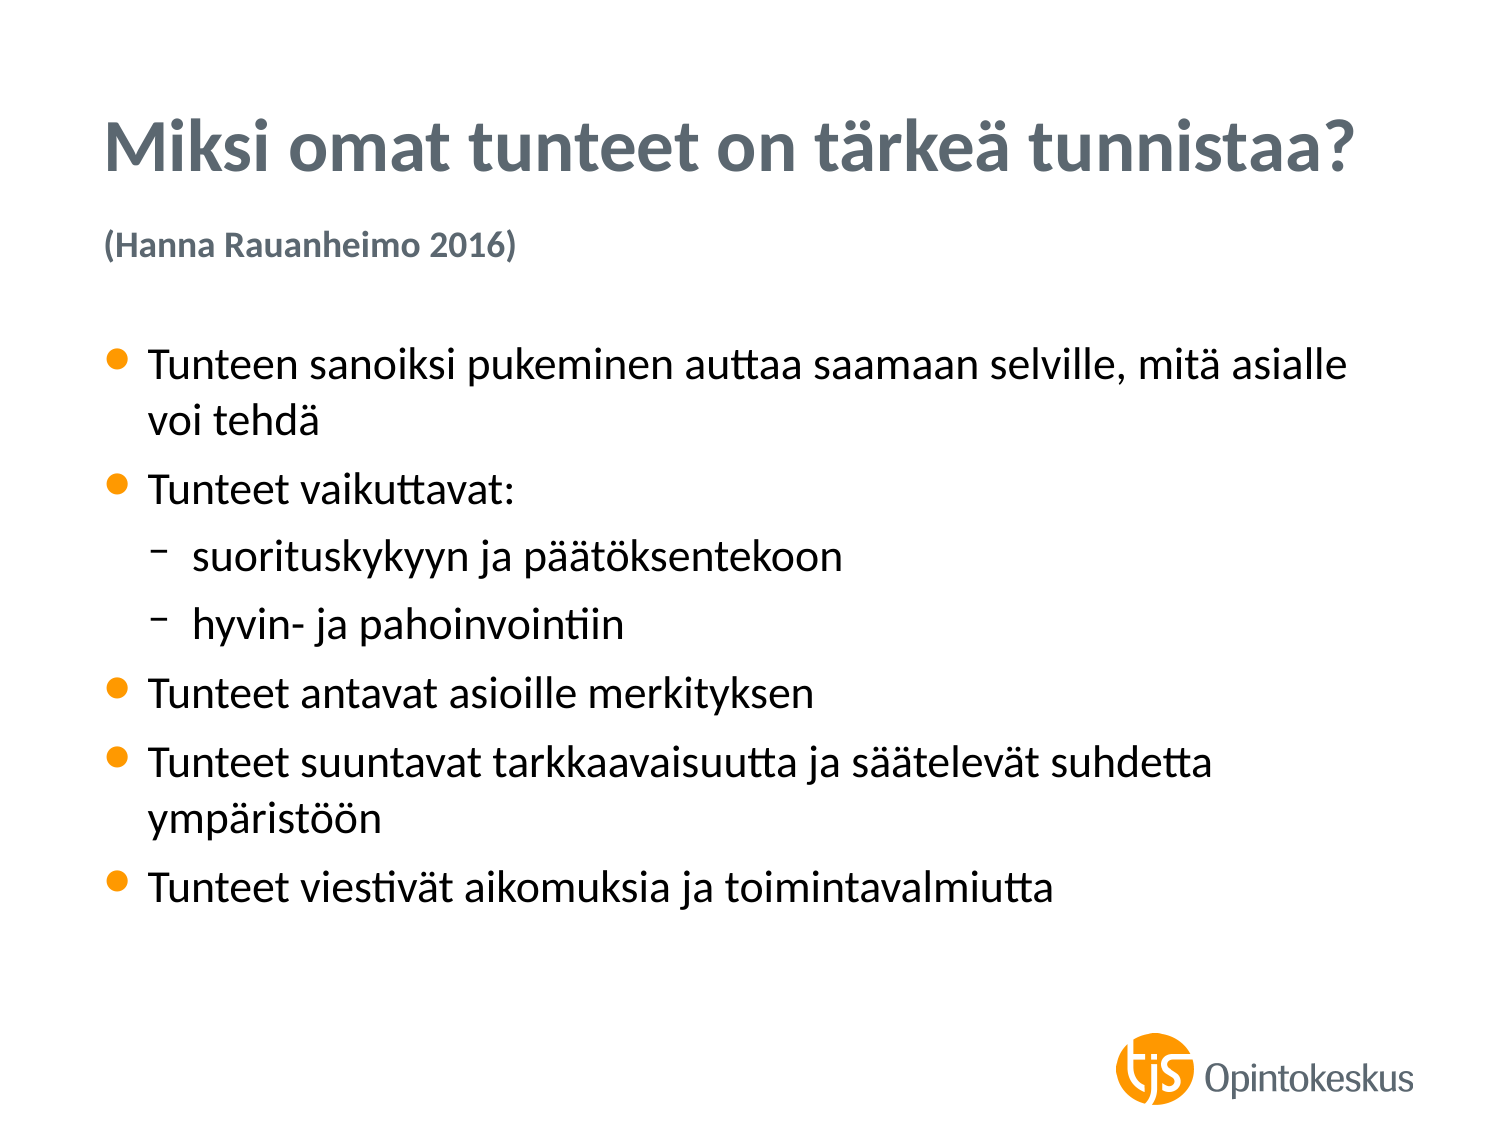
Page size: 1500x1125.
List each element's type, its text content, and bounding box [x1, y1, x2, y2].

list Tunteen sanoiksi pukeminen auttaa saamaan selville, mitä asialle voi tehdä Tunteet vaikuttavat: suorituskykyyn ja päätöksentekoon hyvin- ja pahoinvointiin Tunteet antavat asioille merkityksen Tunteet suuntavat tarkkaavaisuutta ja säätelevät suhdetta ympäristöön Tunteet viestivät aikomuksia ja toimintavalmiutta [88, 324, 1412, 1004]
title Miksi omat tunteet on tärkeä tunnistaa? (Hanna Rauanheimo 2016) [88, 88, 1412, 266]
picture [1116, 1033, 1413, 1105]
